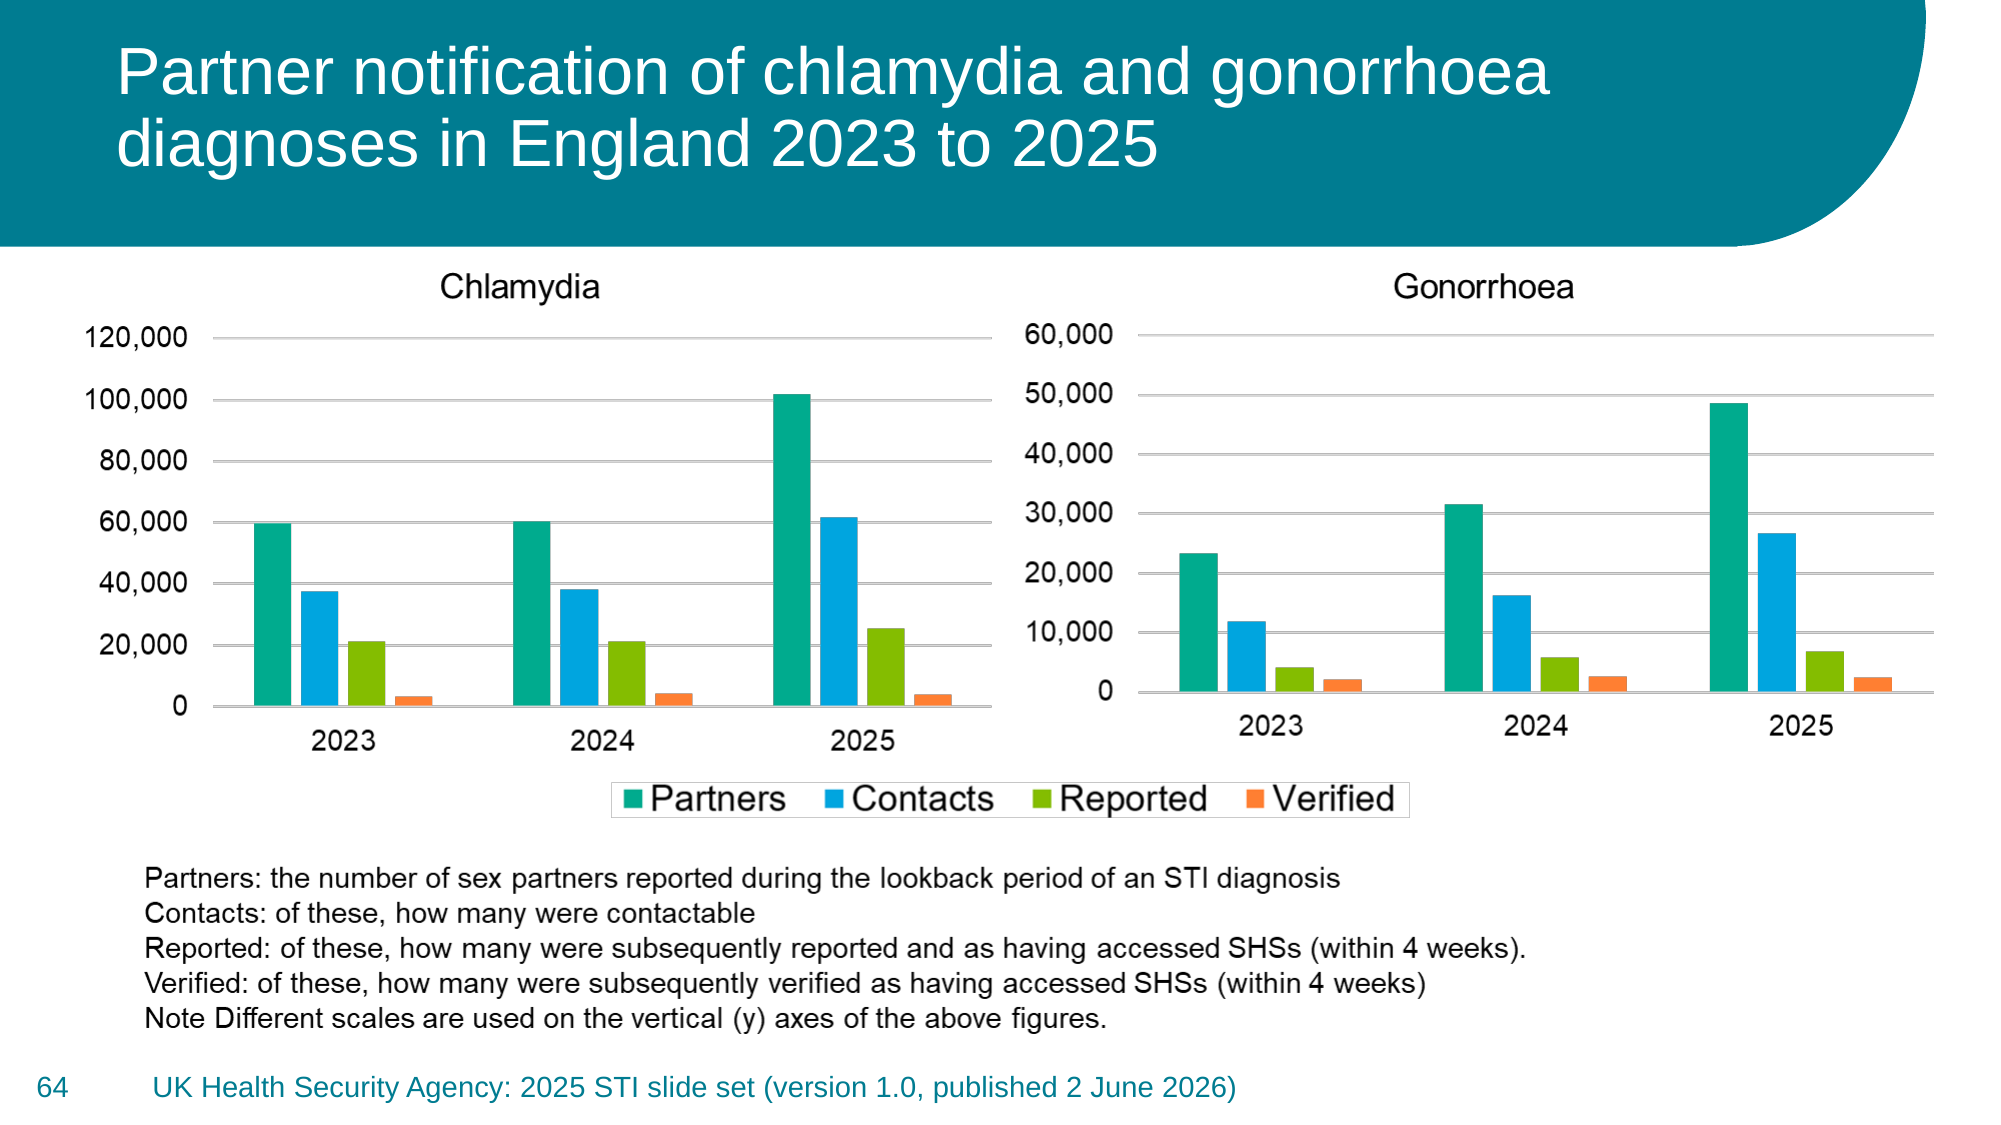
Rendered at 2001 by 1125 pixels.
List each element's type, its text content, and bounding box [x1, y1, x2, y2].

picture [46, 249, 1956, 1053]
text_box UK Health Security Agency: 2025 STI slide set (version 1.0, published 2 June 2026) [137, 1056, 1780, 1116]
text_box [21, 1056, 120, 1117]
title Partner notification of chlamydia and gonorrhoea diagnoses in England 2023 to 2025 [101, 29, 1747, 189]
